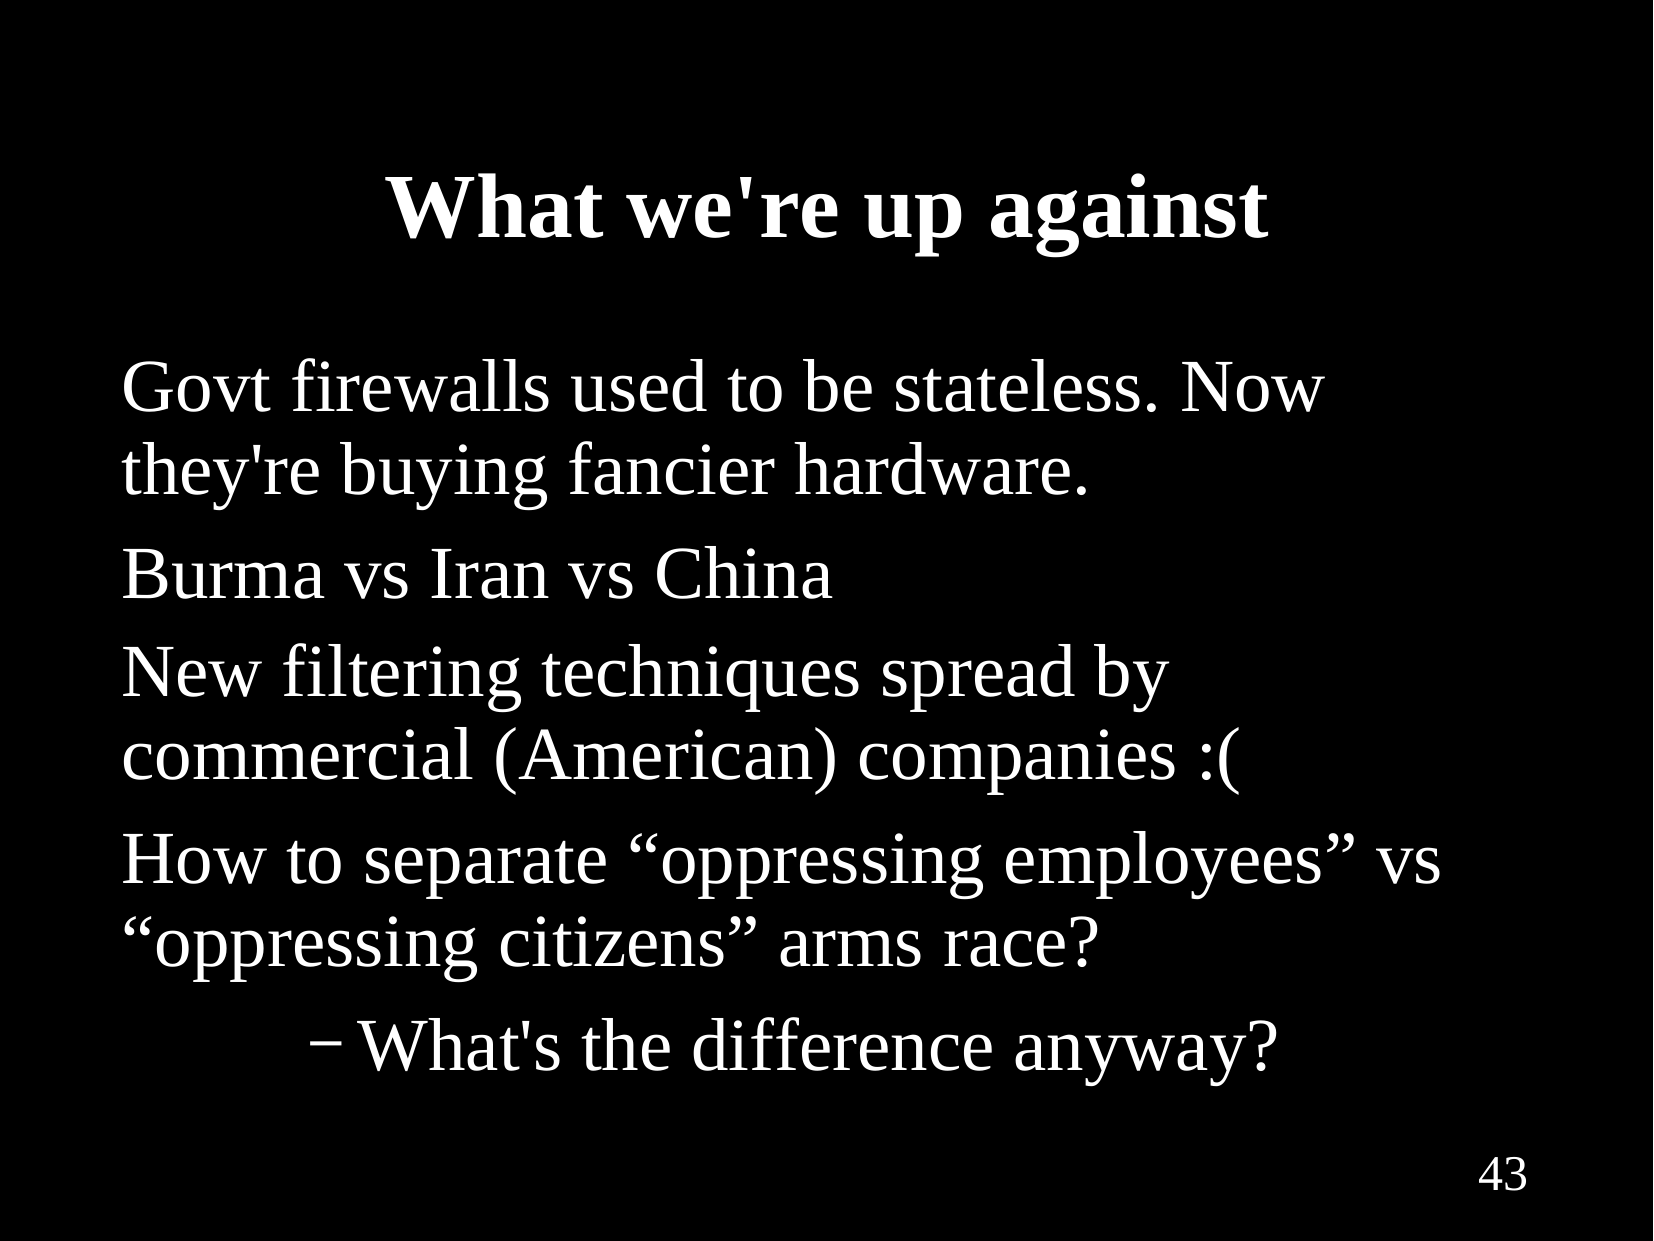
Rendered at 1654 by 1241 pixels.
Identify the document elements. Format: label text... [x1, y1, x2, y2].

list Govt firewalls used to be stateless. Now they're buying fancier hardware. Burma vs Iran vs China New filtering techniques spread by commercial (American) companies :( How to separate “oppressing employees” vs “oppressing citizens” arms race? What's the difference anyway? [121, 344, 1534, 1207]
title What we're up against [121, 102, 1534, 311]
